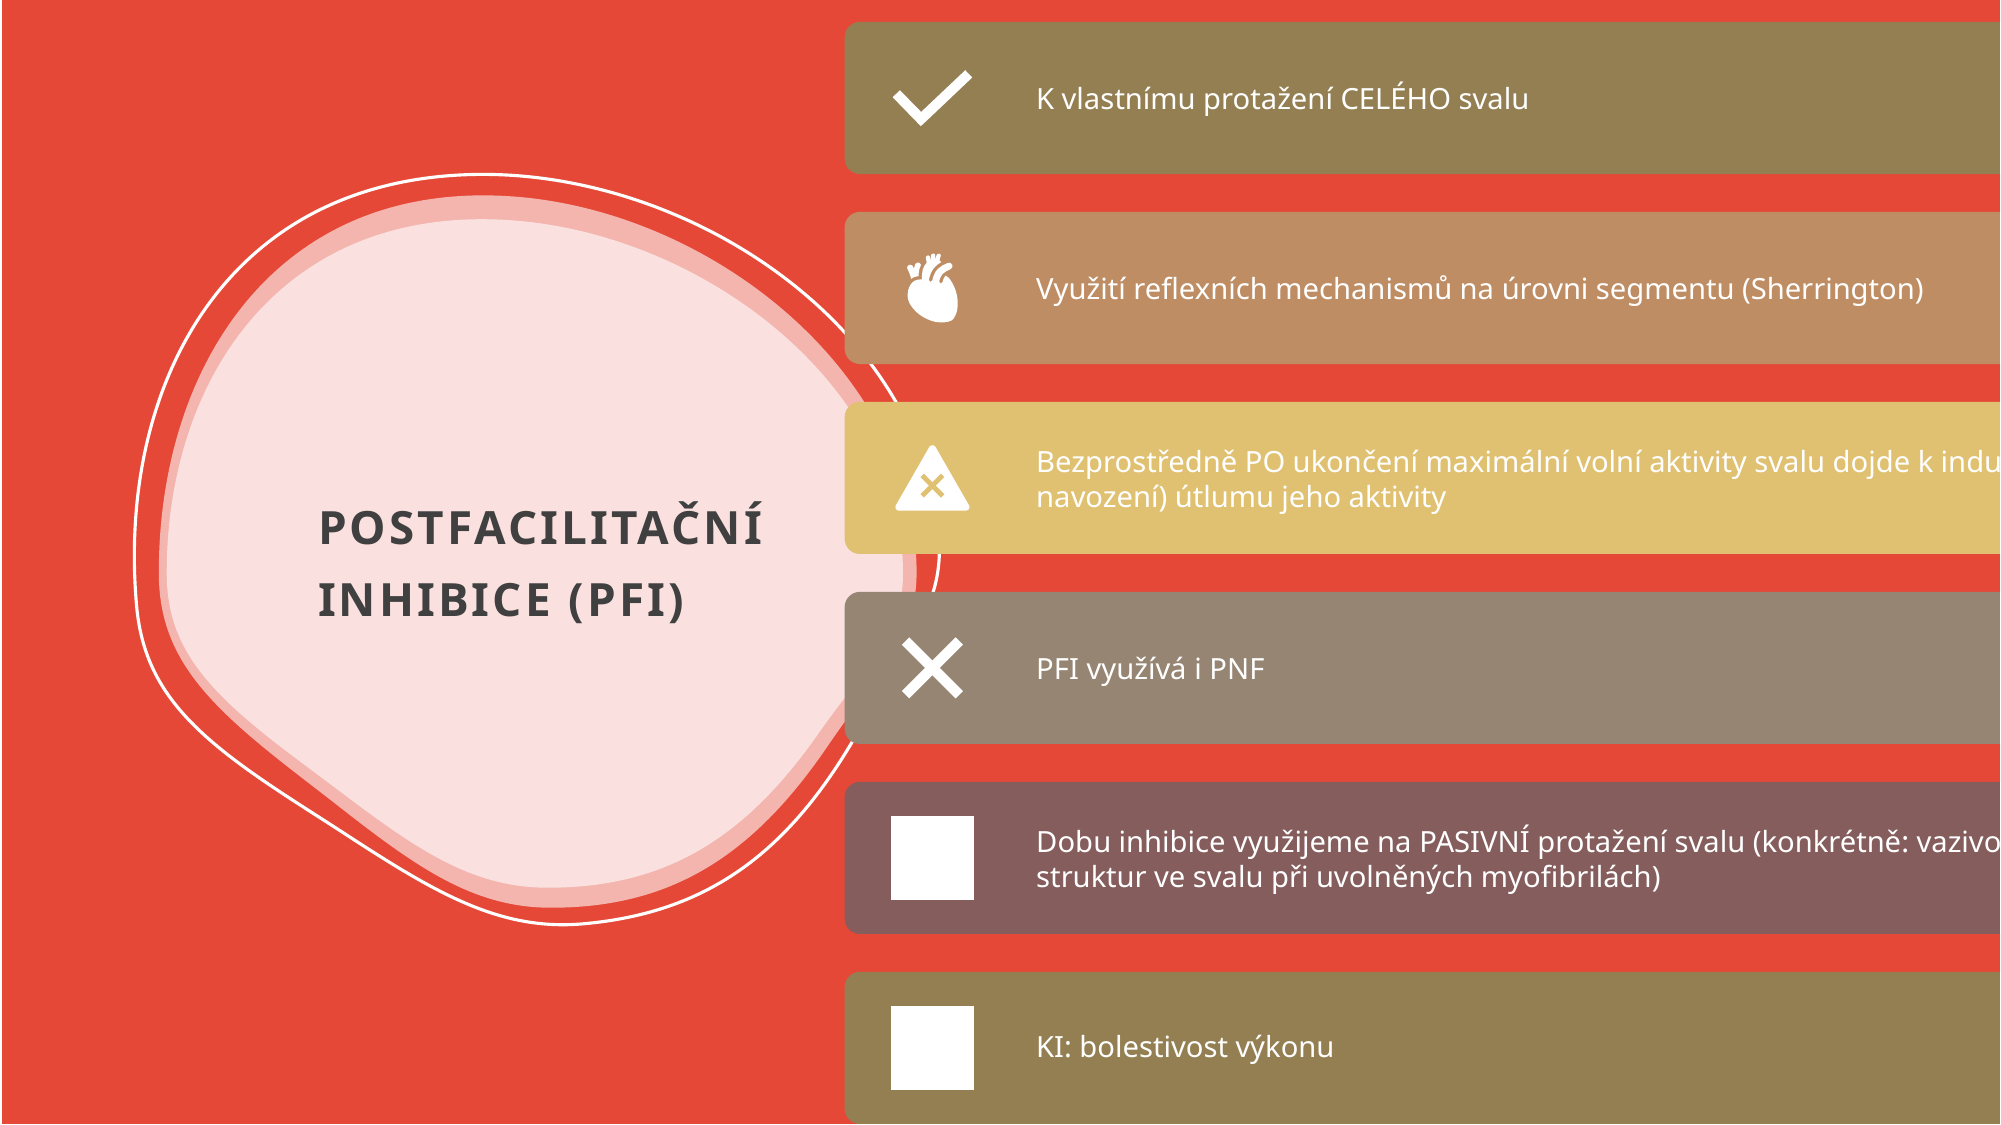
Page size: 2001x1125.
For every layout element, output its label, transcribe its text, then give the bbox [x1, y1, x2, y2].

text_box KI: bolestivost výkonu [1020, 971, 2000, 1124]
text_box PFI využívá i PNF [1020, 591, 2000, 744]
text_box Dobu inhibice využijeme na PASIVNÍ protažení svalu (konkrétně: vazivových struktur ve svalu při uvolněných myofibrilách) [1020, 781, 2000, 934]
text_box Využití reflexních mechanismů na úrovni segmentu (Sherrington) [1020, 211, 2000, 365]
text_box Bezprostředně PO ukončení maximální volní aktivity svalu dojde k indukci (= navození) útlumu jeho aktivity [1020, 401, 2000, 554]
title POSTFACILITAČNÍ INHIBICE (PFI) [300, 311, 844, 793]
text_box K vlastnímu protažení CELÉHO svalu [1020, 21, 2000, 175]
text_box [2, 0, 2000, 1124]
